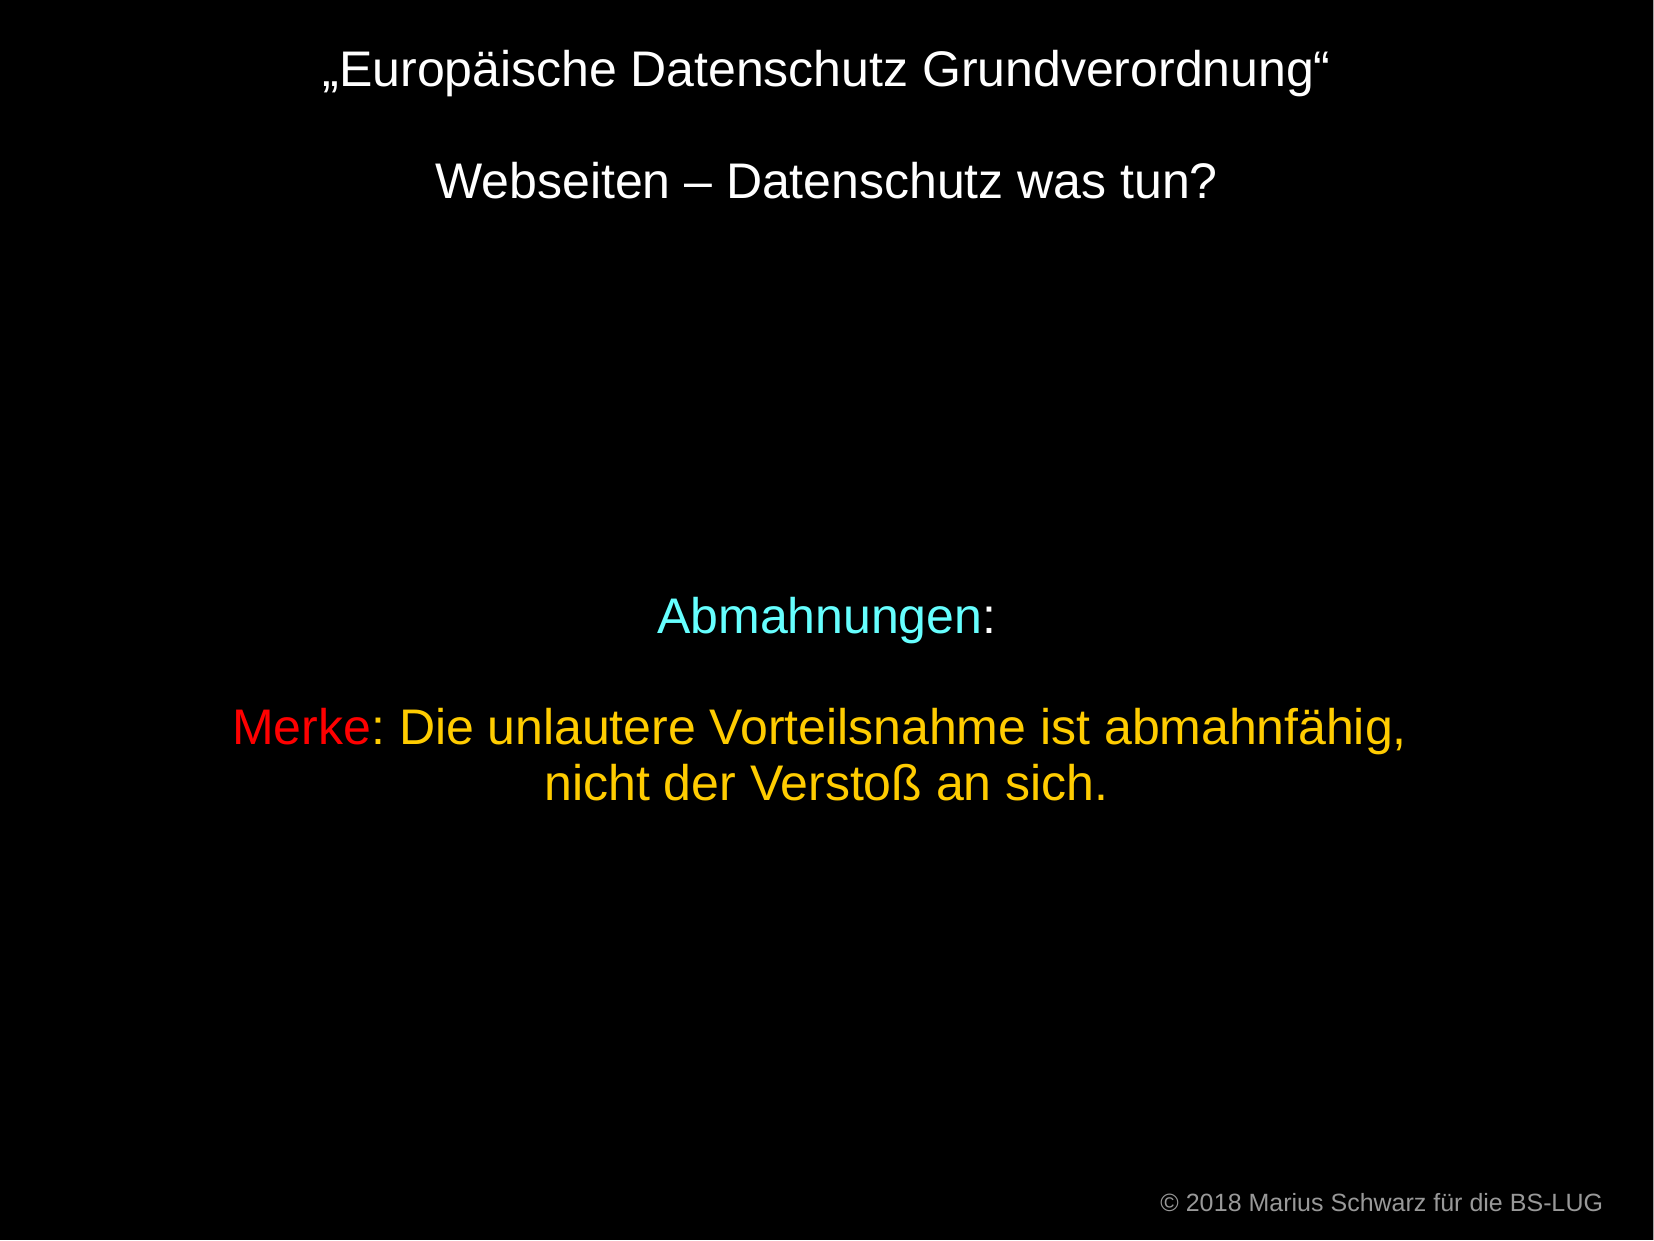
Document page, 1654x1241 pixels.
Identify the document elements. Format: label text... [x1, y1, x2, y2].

text_box © 2018 Marius Schwarz für die BS-LUG [1145, 1181, 1630, 1224]
title „Europäische Datenschutz Grundverordnung“ Webseiten – Datenschutz was tun? [82, 41, 1571, 209]
text_box Abmahnungen: Merke: Die unlautere Vorteilsnahme ist abmahnfähig, nicht der Verstoß an sich. [82, 290, 1571, 1109]
